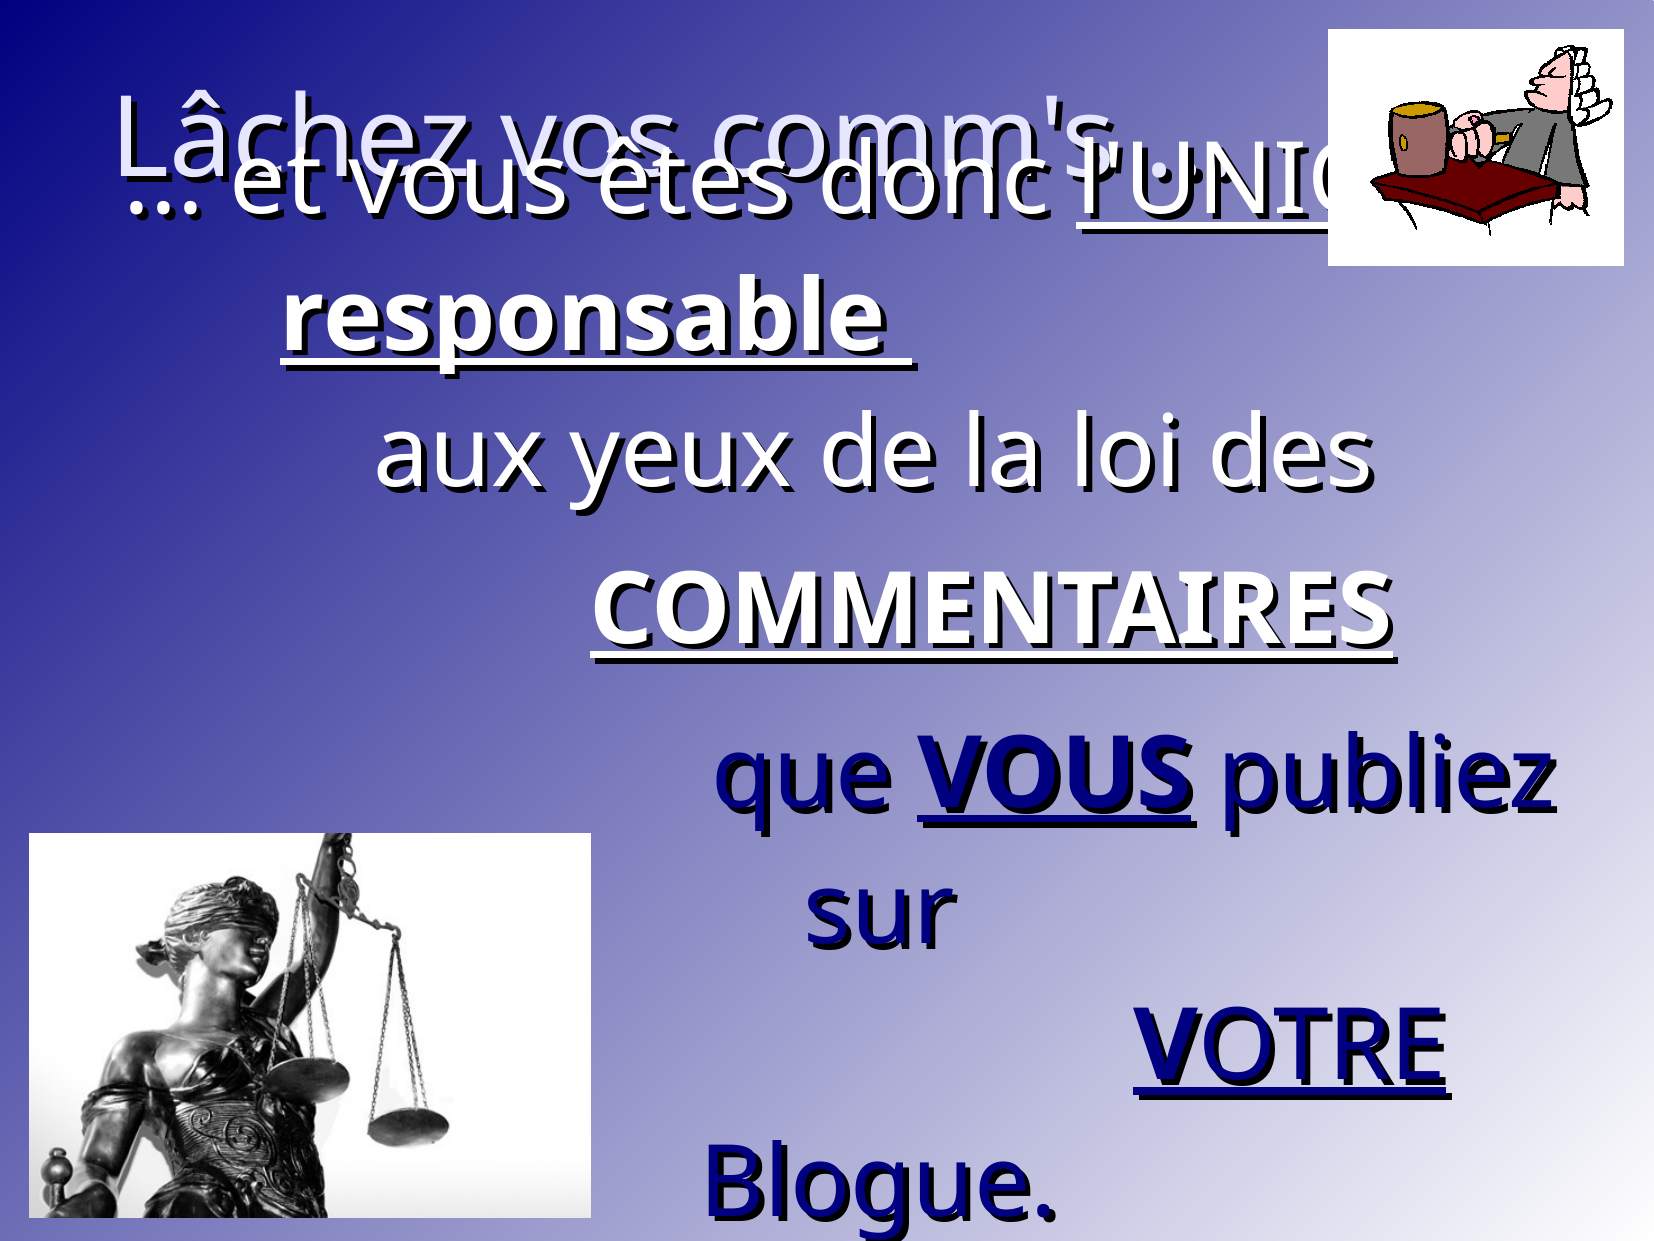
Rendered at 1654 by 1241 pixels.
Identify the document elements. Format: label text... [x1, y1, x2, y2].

subtitle ... et vous êtes donc l'UNIQUE responsable aux yeux de la loi des COMMENTAIRES que VOUS publiez sur VOTRE Blogue. [88, 259, 1625, 1093]
picture [1328, 29, 1624, 266]
title Lâchez vos comm's ... [0, 29, 1328, 237]
picture [29, 833, 591, 1218]
